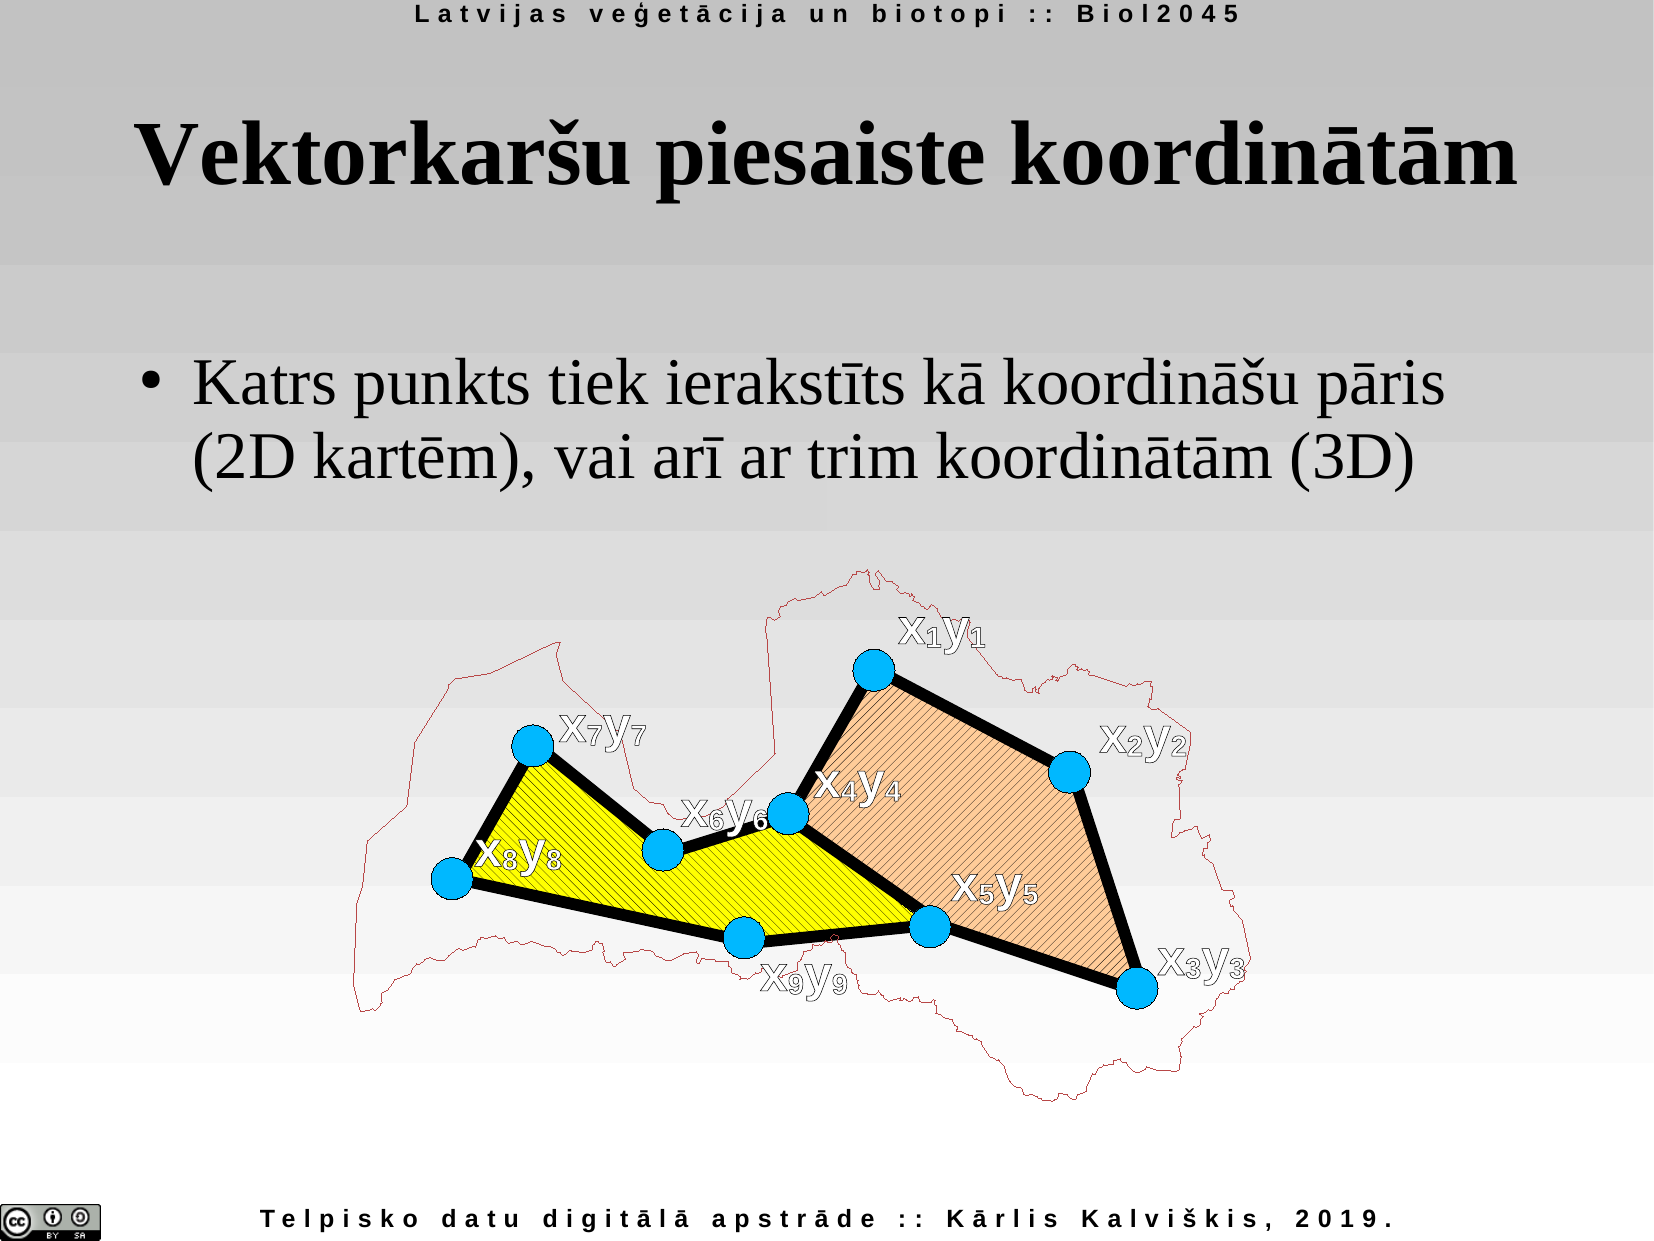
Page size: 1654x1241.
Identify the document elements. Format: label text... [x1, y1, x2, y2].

list Katrs punkts tiek ierakstīts kā koordināšu pāris (2D kartēm), vai arī ar trim koordinātām (3D) [121, 344, 1534, 1127]
text_box x6y6 [680, 773, 769, 846]
text_box x2y2 [1099, 699, 1188, 771]
text_box x3y3 [1157, 921, 1246, 994]
text_box [431, 857, 474, 900]
text_box x7y7 [558, 688, 647, 761]
picture [0, 0, 1654, 1241]
text_box [504, 649, 1158, 1010]
text_box x5y5 [950, 847, 1039, 920]
text_box x4y4 [813, 744, 902, 816]
text_box x1y1 [897, 590, 986, 663]
text_box x8y8 [474, 813, 563, 885]
title Vektorkaršu piesaiste koordinātām [121, 102, 1534, 311]
text_box x9y9 [760, 937, 849, 1010]
